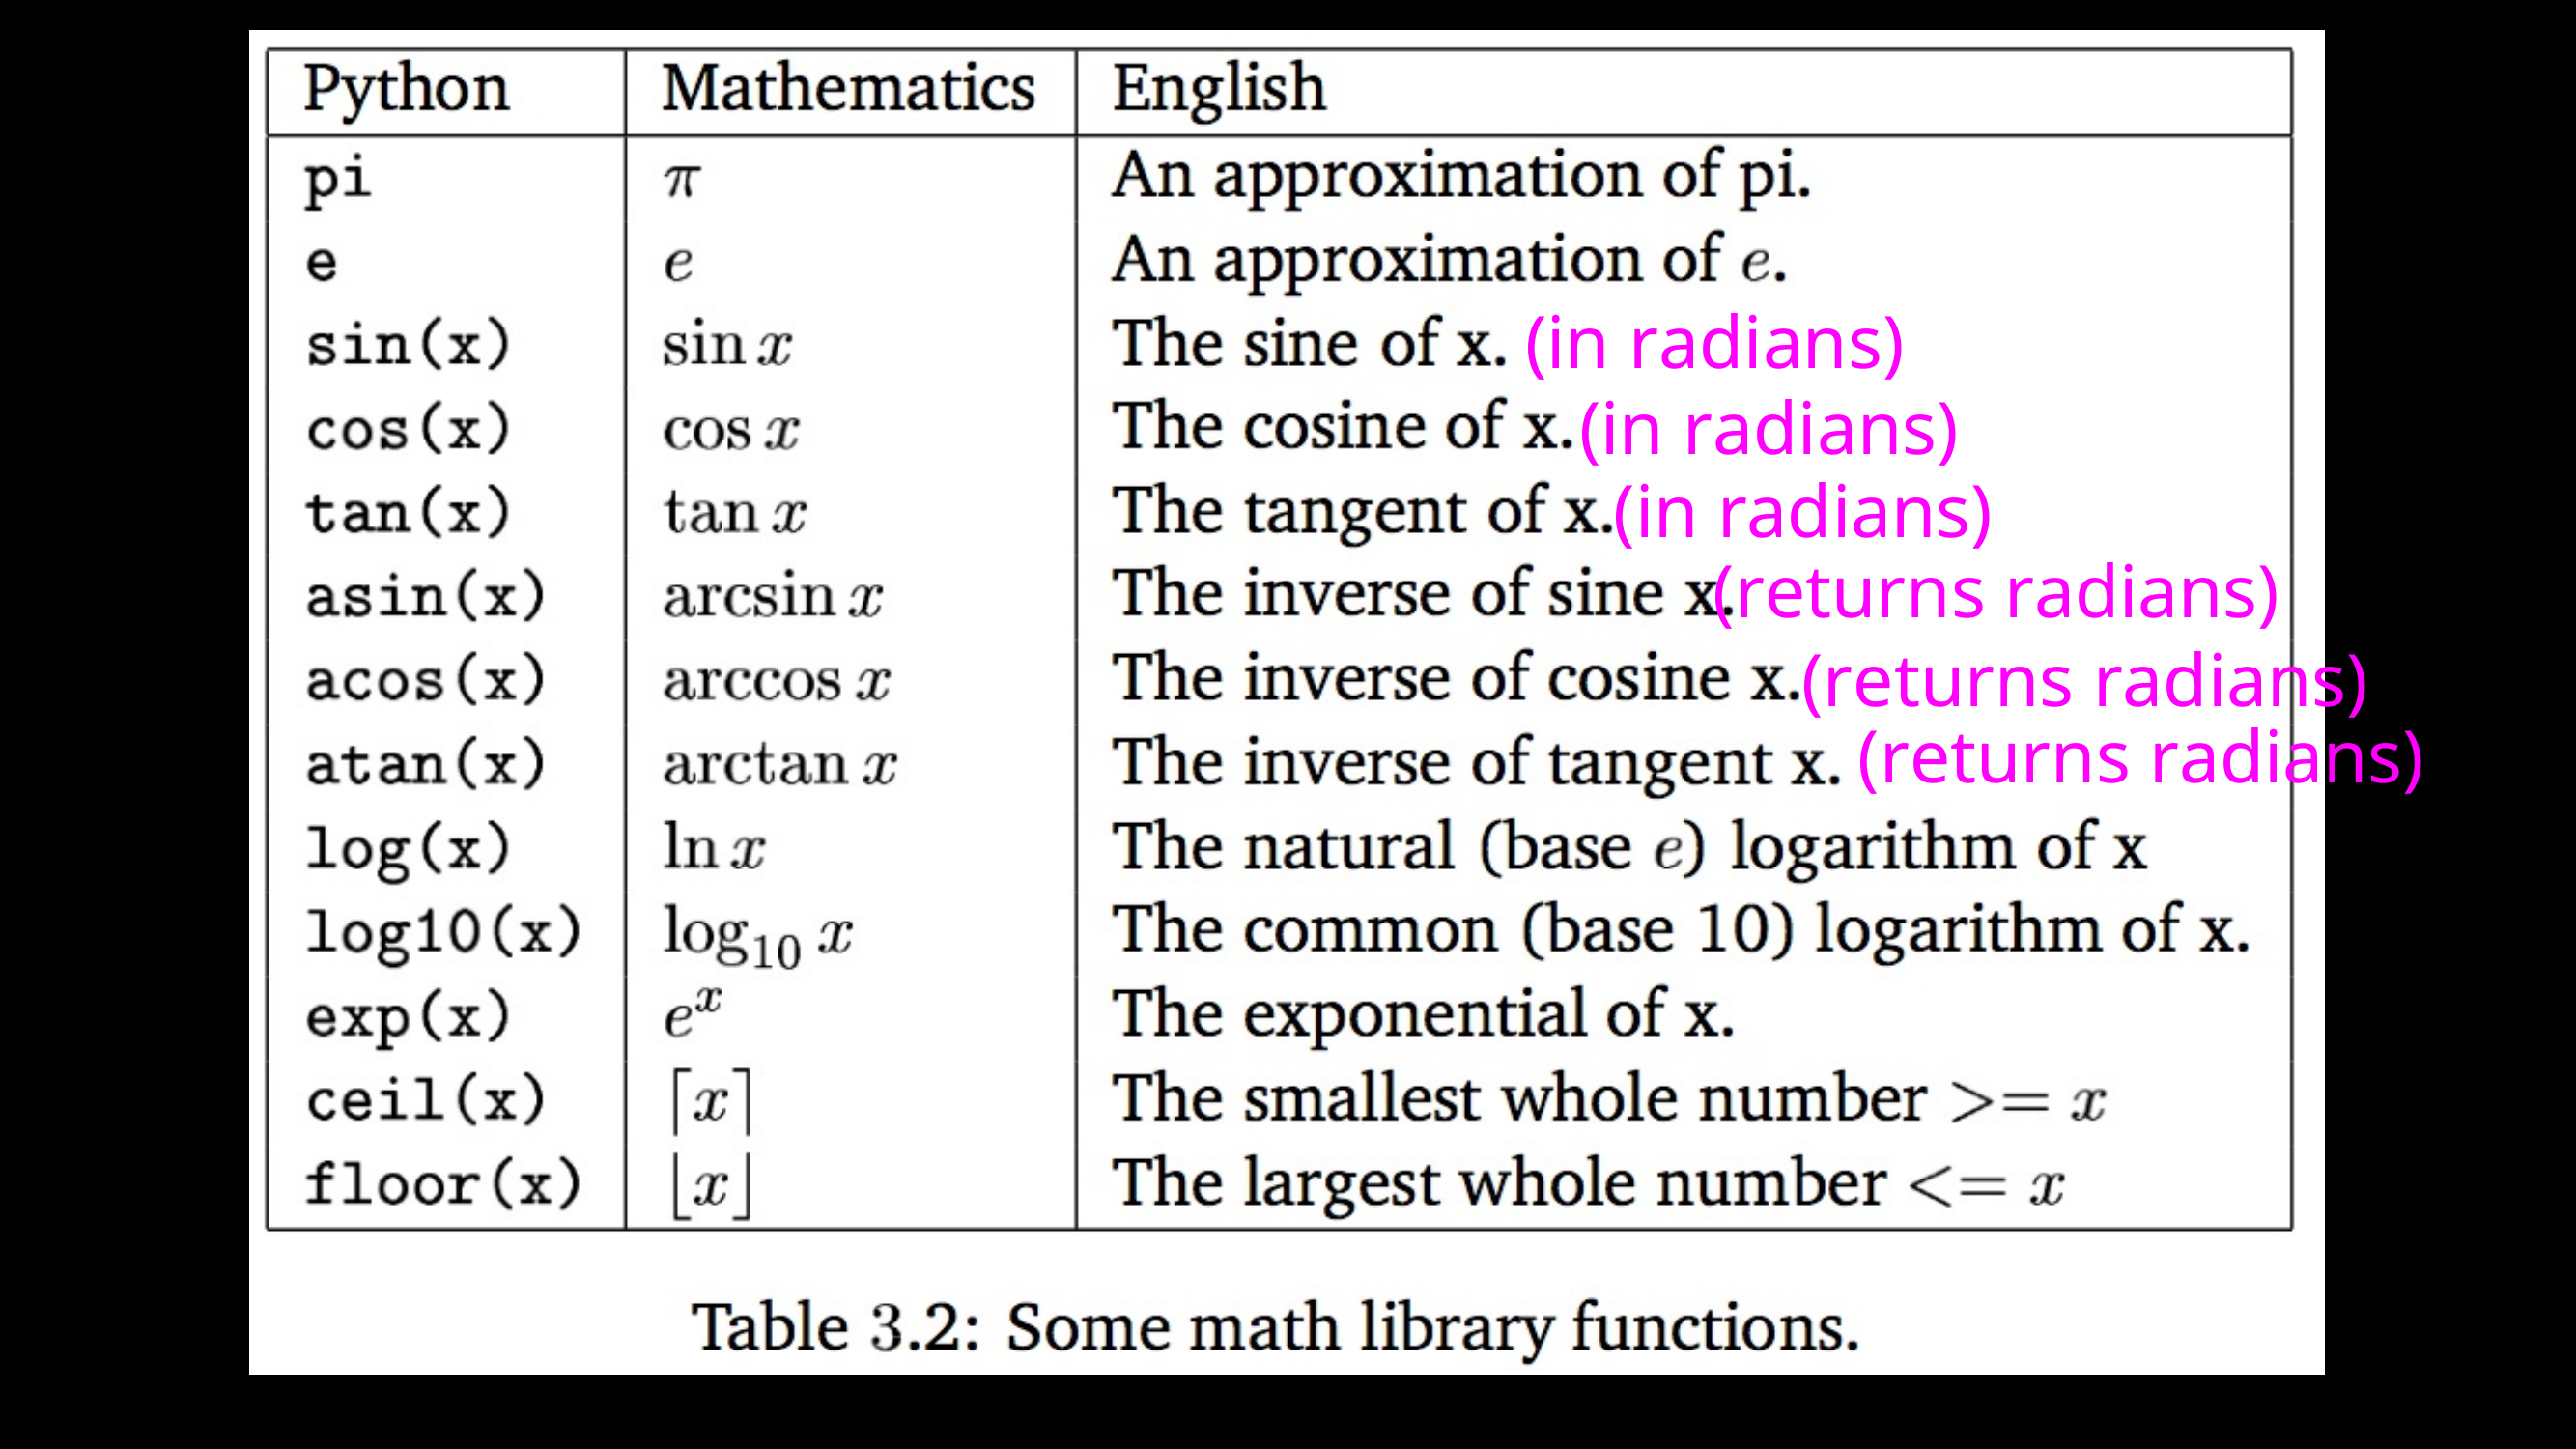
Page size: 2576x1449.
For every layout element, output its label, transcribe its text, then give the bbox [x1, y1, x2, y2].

text_box (returns radians) [1857, 710, 2425, 798]
text_box (in radians) [1525, 295, 1905, 384]
text_box (returns radians) [1713, 545, 2280, 633]
text_box (in radians) [1579, 382, 1960, 469]
text_box (in radians) [1613, 464, 1994, 553]
text_box (returns radians) [1801, 633, 2369, 721]
picture [249, 30, 2325, 1375]
